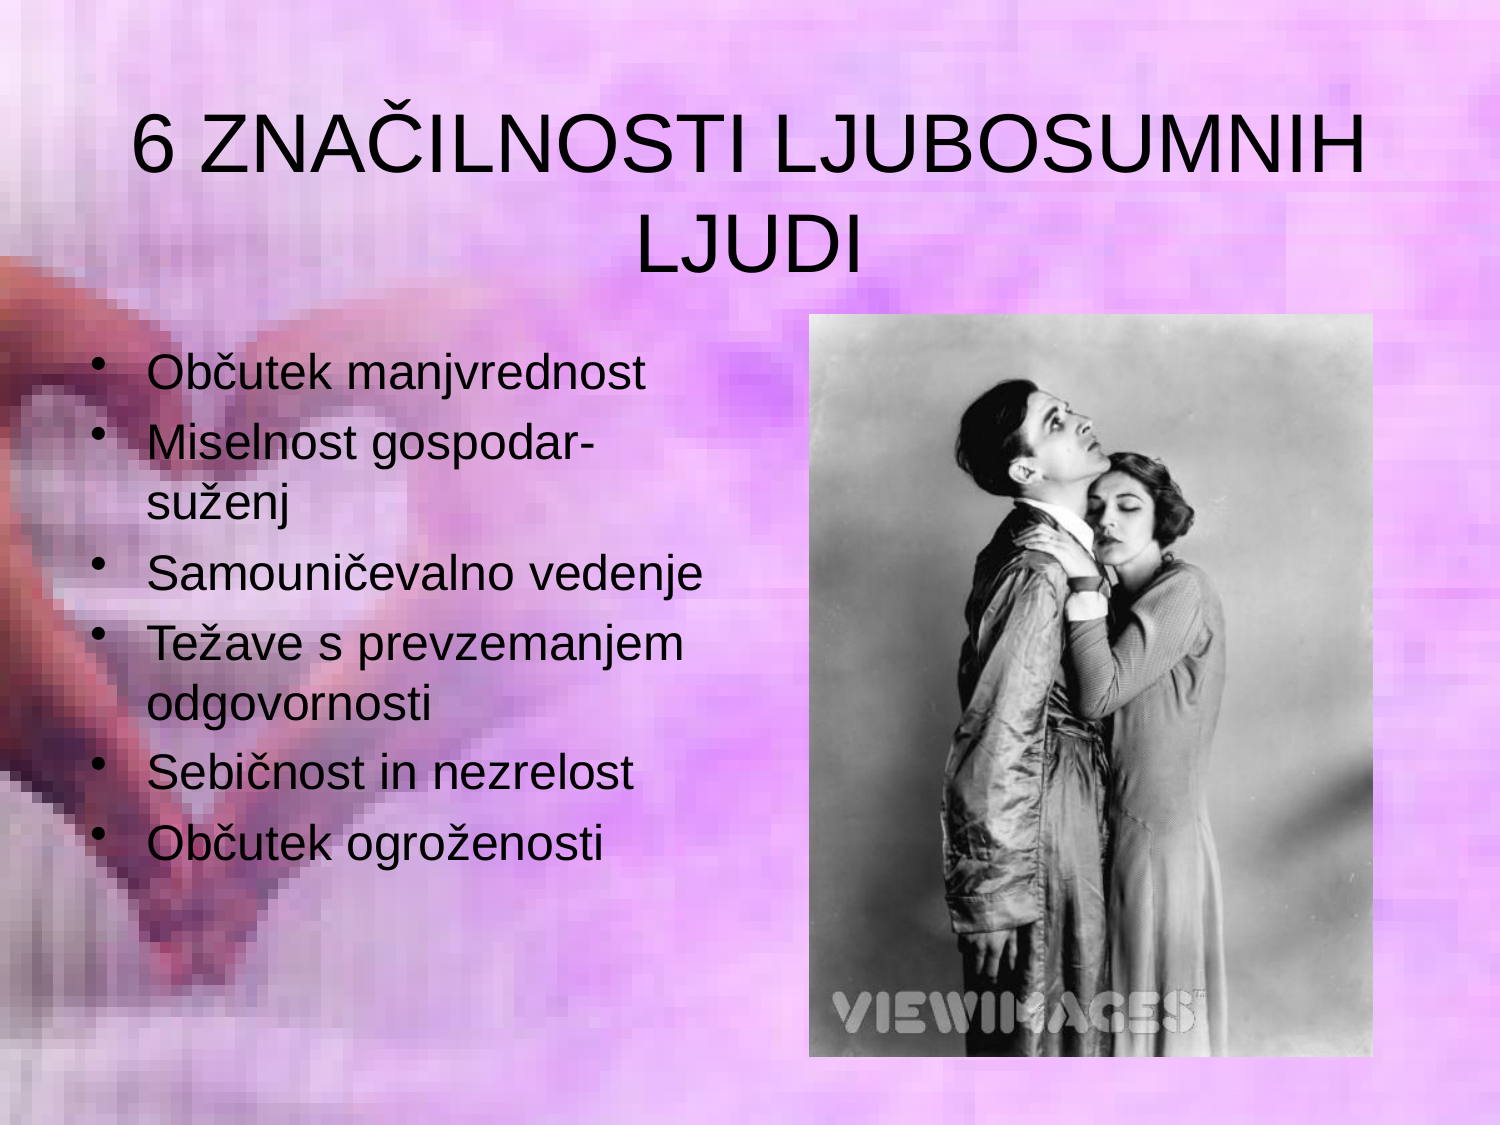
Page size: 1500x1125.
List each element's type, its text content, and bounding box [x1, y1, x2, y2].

list Občutek manjvrednost Miselnost gospodar-suženj Samouničevalno vedenje Težave s prevzemanjem odgovornosti Sebičnost in nezrelost Občutek ogroženosti [75, 262, 738, 1005]
picture [0, 0, 1500, 1125]
title 6 ZNAČILNOSTI LJUBOSUMNIH LJUDI [75, 45, 1425, 233]
